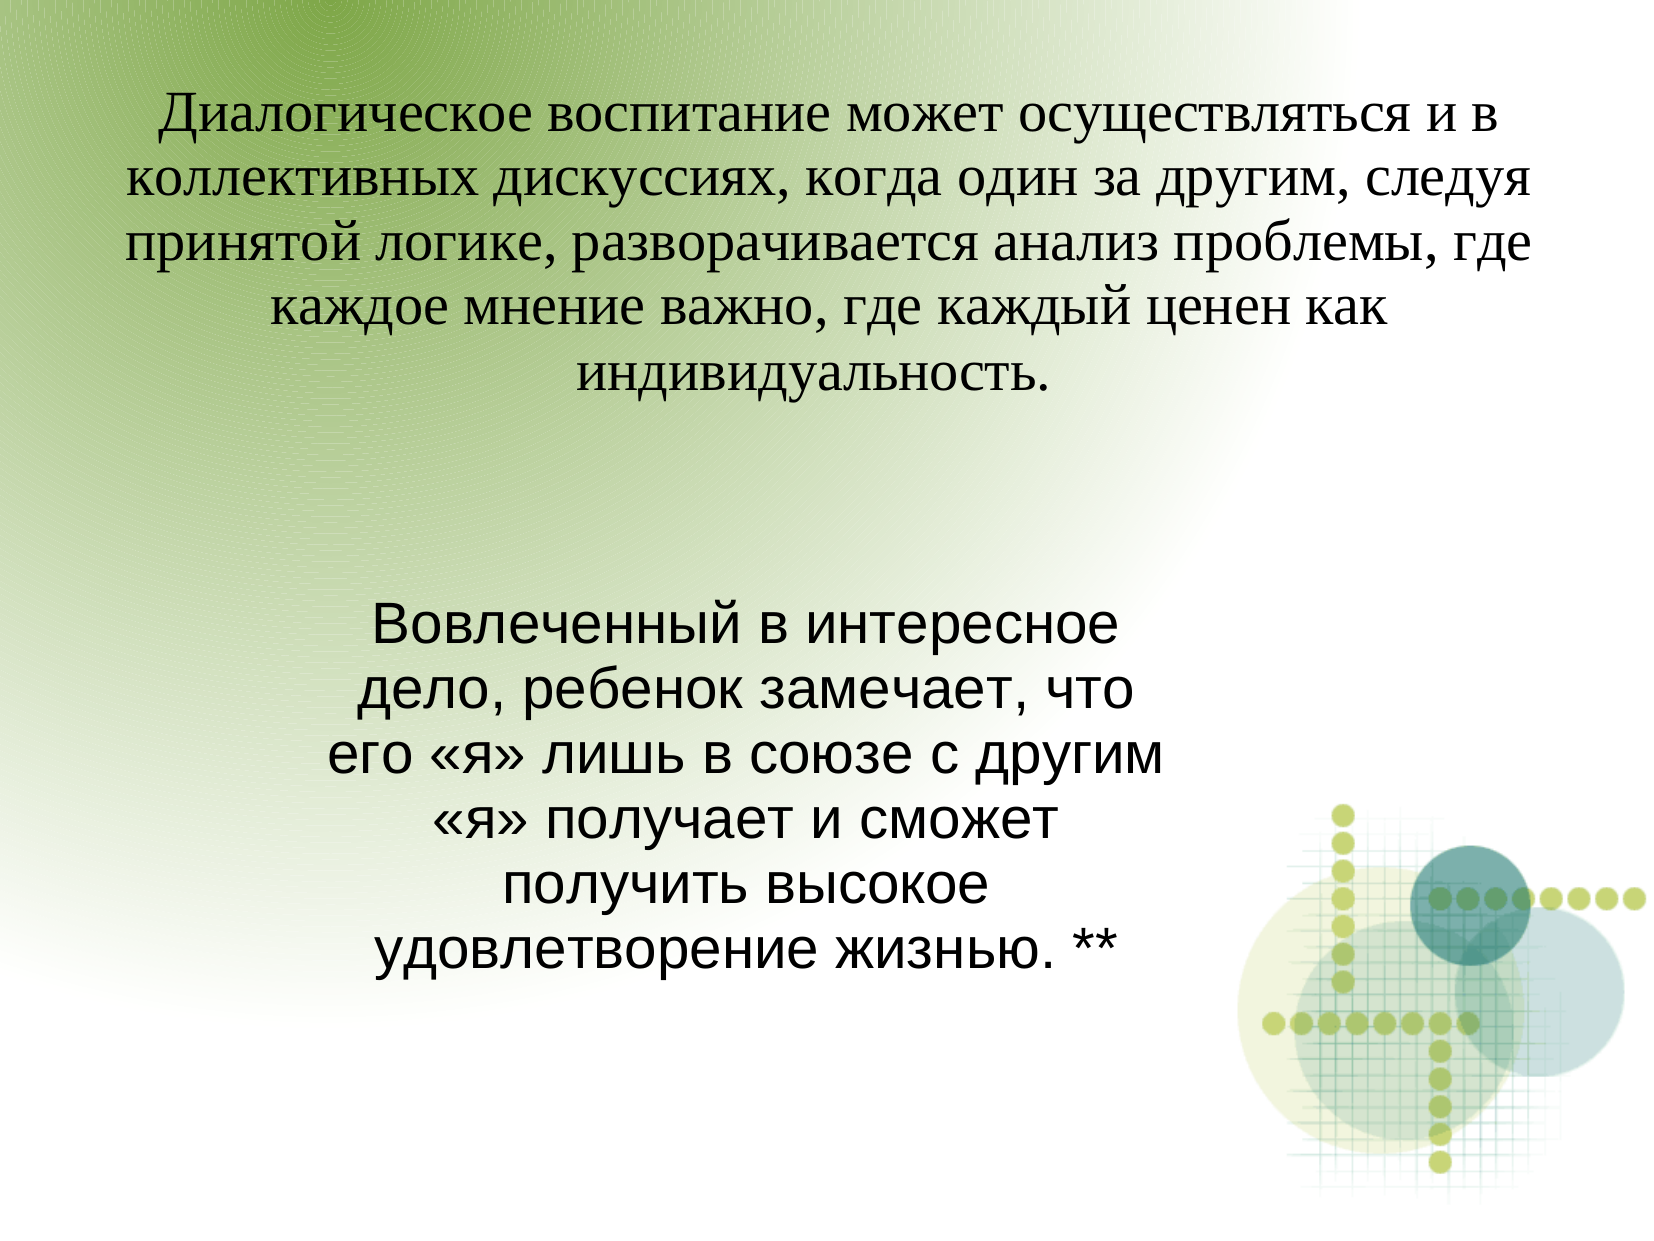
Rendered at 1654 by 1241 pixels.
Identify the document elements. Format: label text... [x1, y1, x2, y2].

text_box Вовлеченный в интересное дело, ребенок замечает, что его «я» лишь в союзе c другим «я» получает и сможет получить высокое удовлетворение жизнью. ** [324, 590, 1169, 1140]
list Диалогическое воспитание может осуществляться и в коллективных дискуссиях, когда один за другим, следуя принятой логике, разворачивается анализ проблемы, где каждое мнение важно, где каждый ценен как индивидуальность. [123, 79, 1536, 414]
picture [1224, 792, 1654, 1211]
